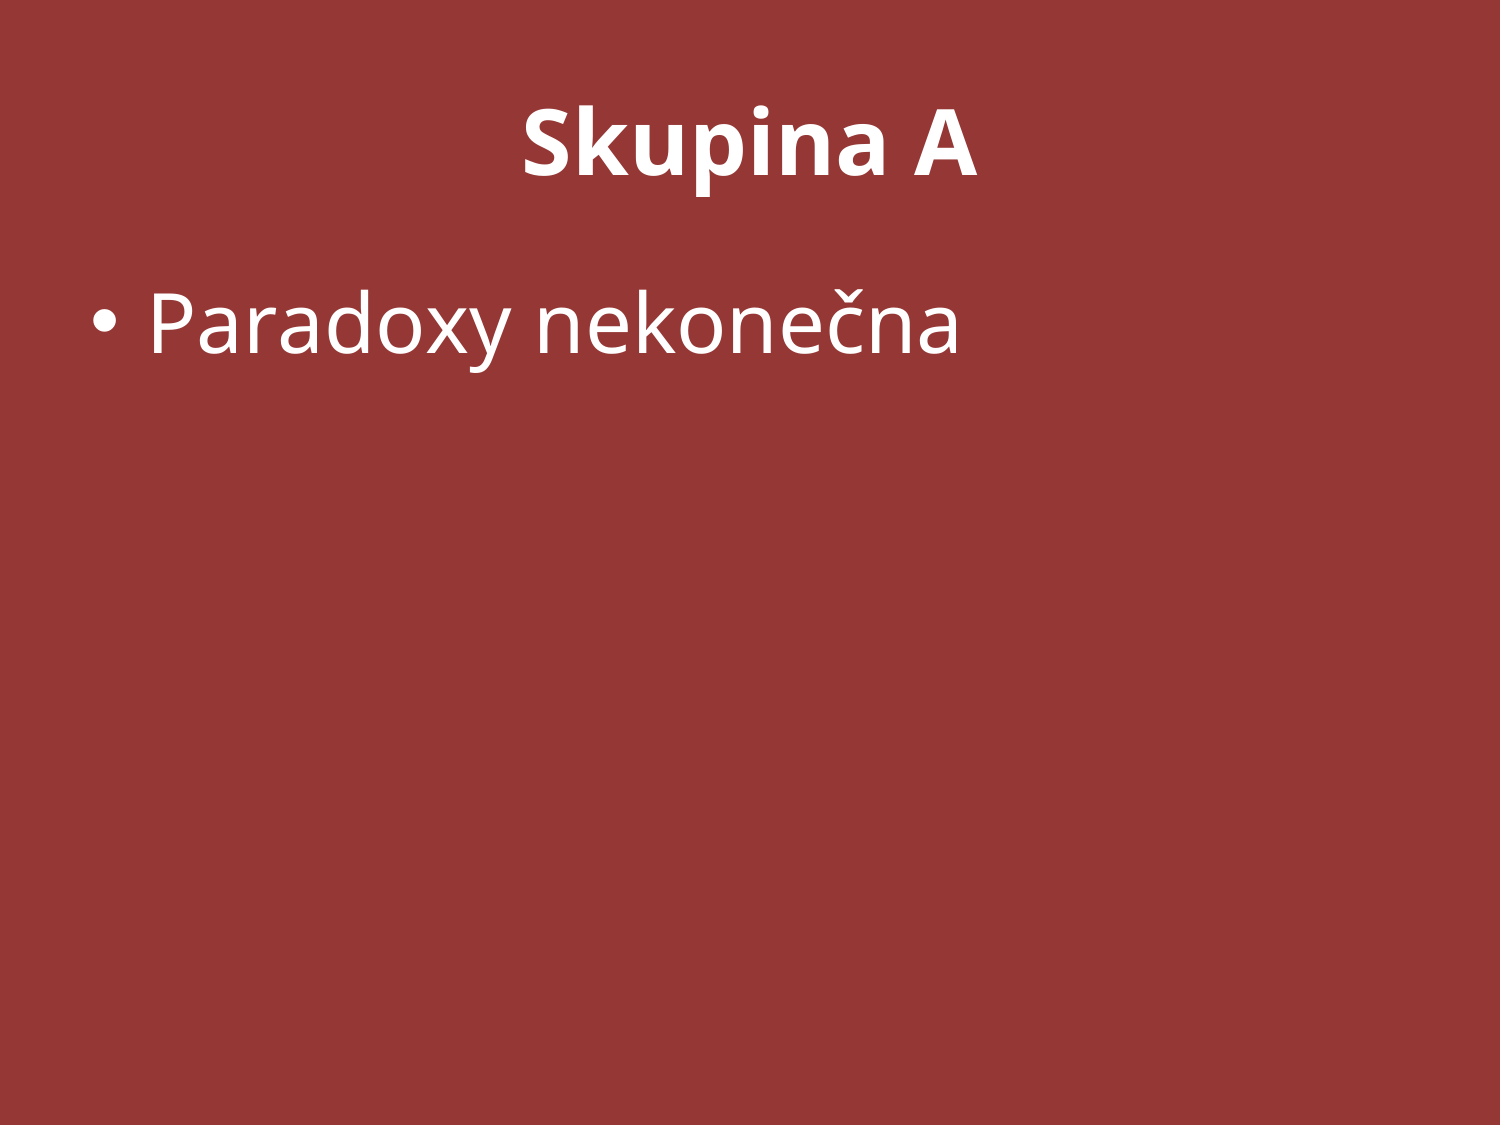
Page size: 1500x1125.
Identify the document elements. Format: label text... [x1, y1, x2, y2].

title Skupina A [75, 45, 1426, 233]
list Paradoxy nekonečna [75, 262, 1426, 1006]
